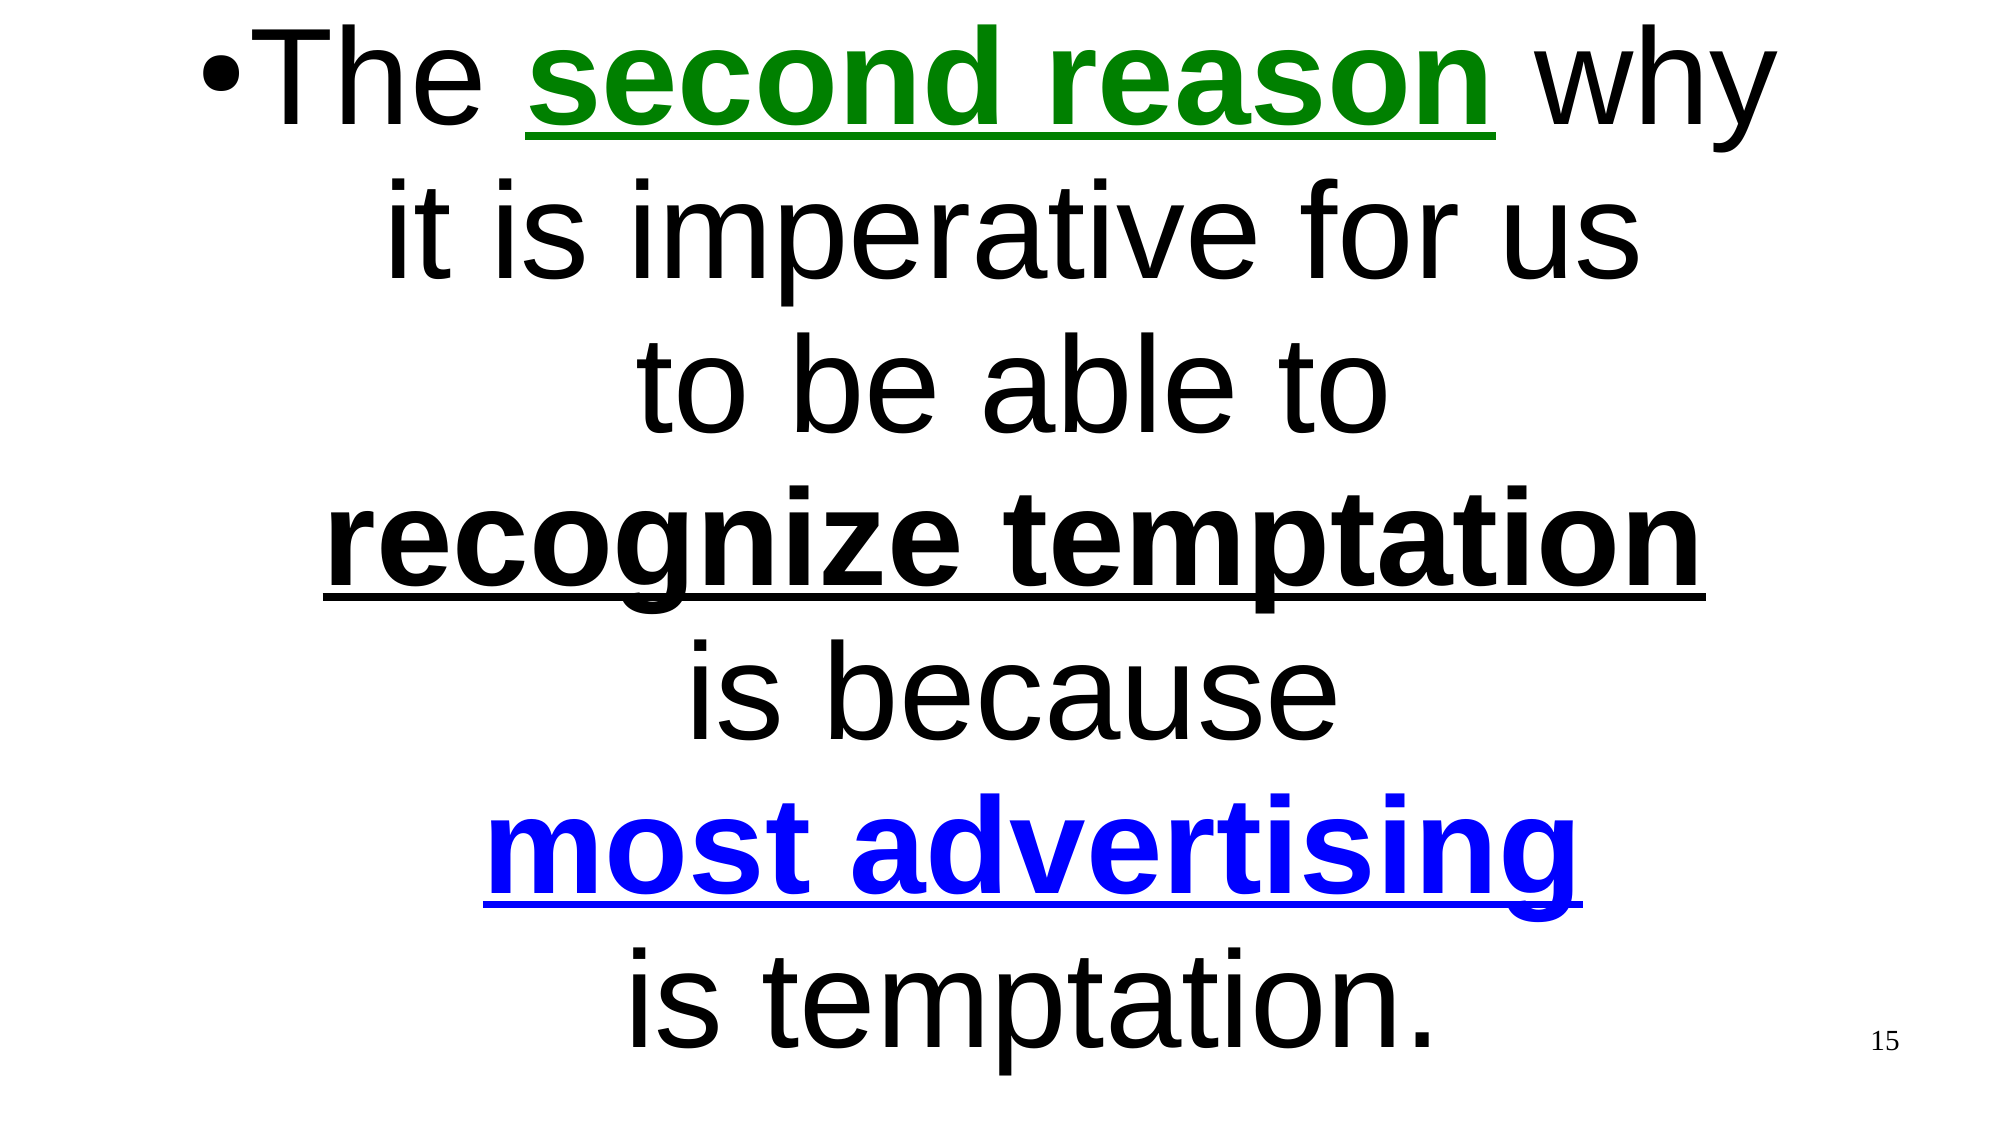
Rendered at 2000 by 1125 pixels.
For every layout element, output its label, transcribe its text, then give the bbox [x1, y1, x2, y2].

list The second reason why it is imperative for us to be able to recognize temptation is because most advertising is temptation. [0, 0, 1996, 1123]
